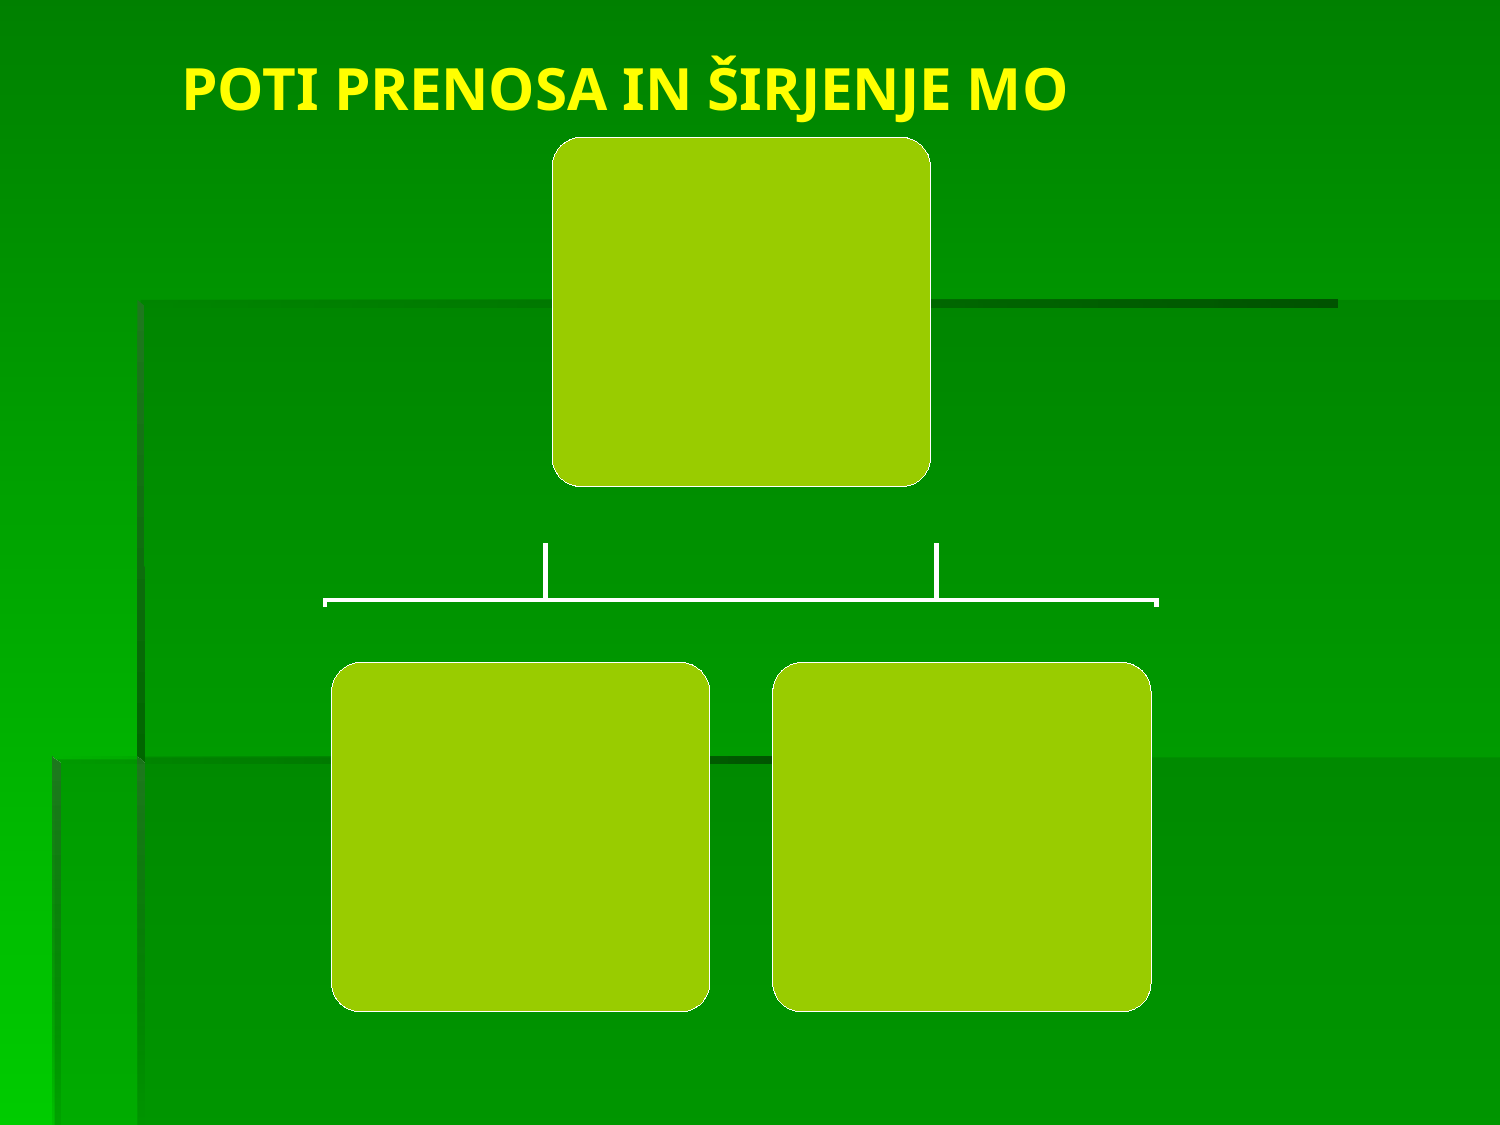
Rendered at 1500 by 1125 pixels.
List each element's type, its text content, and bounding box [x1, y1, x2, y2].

chart [331, 137, 1151, 598]
text_box [772, 662, 1152, 1012]
chart [331, 988, 354, 1012]
text_box [552, 137, 931, 487]
chart [331, 602, 1151, 1012]
chart [1129, 991, 1151, 1012]
text_box [331, 662, 710, 1012]
title POTI PRENOSA IN ŠIRJENJE MO [75, 40, 1451, 275]
